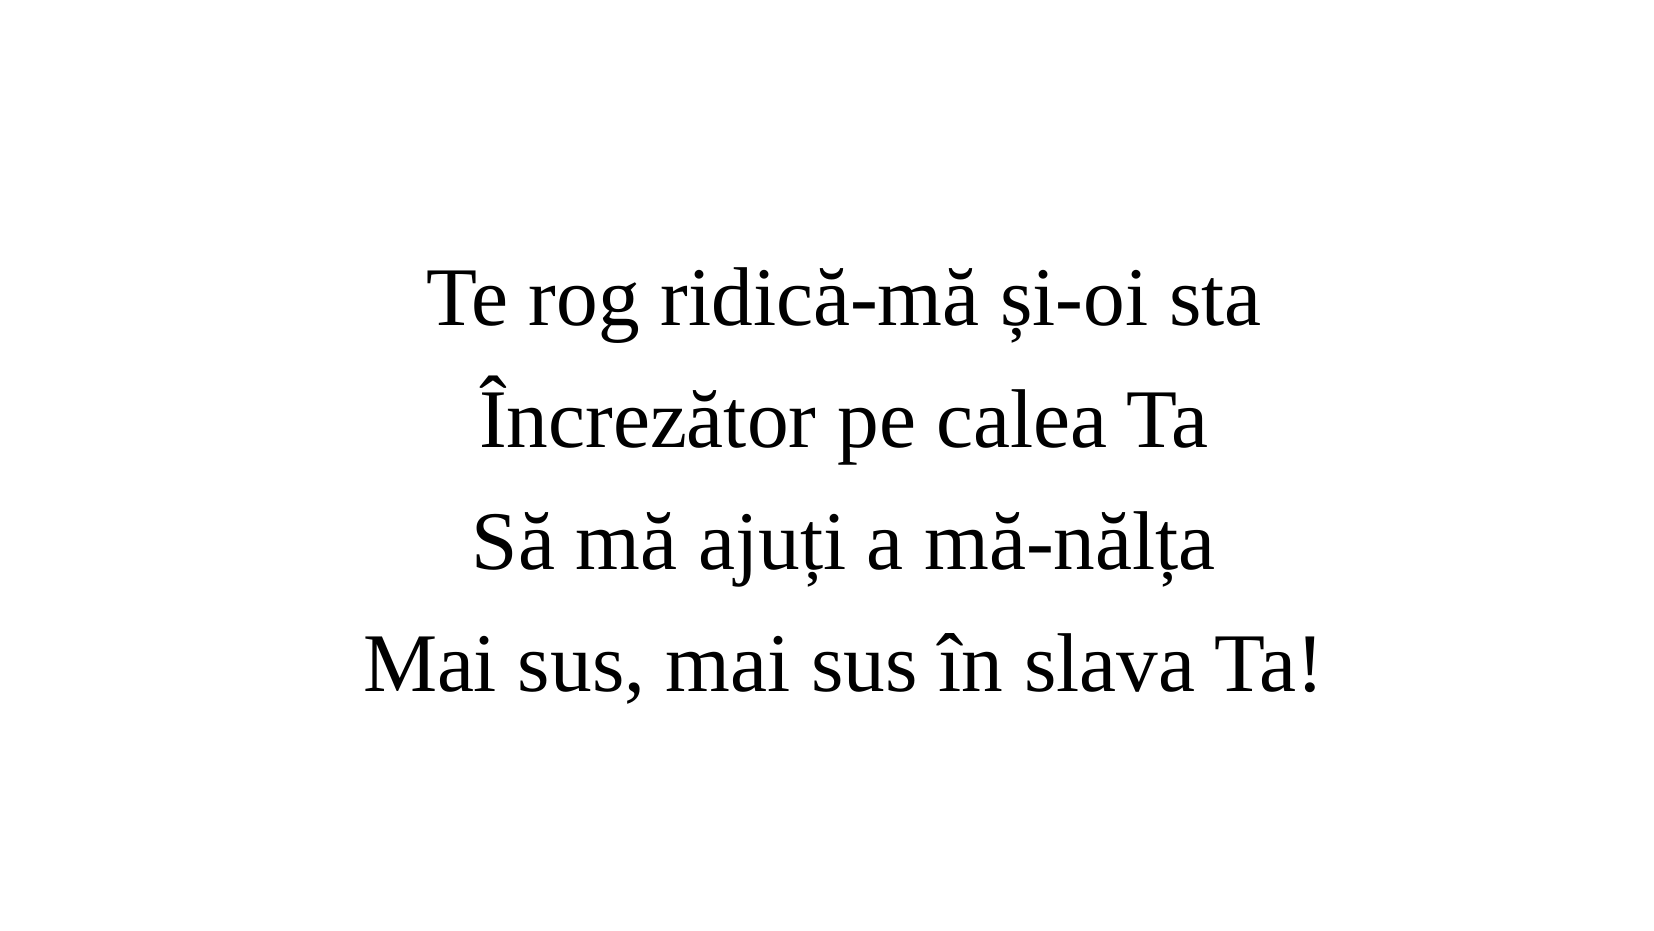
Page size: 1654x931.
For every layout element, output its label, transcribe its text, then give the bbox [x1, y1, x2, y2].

subtitle Te rog ridică-mă și-oi sta Încrezător pe calea Ta Să mă ajuți a mă-nălța Mai sus, mai sus în slava Ta! [177, 238, 1512, 712]
